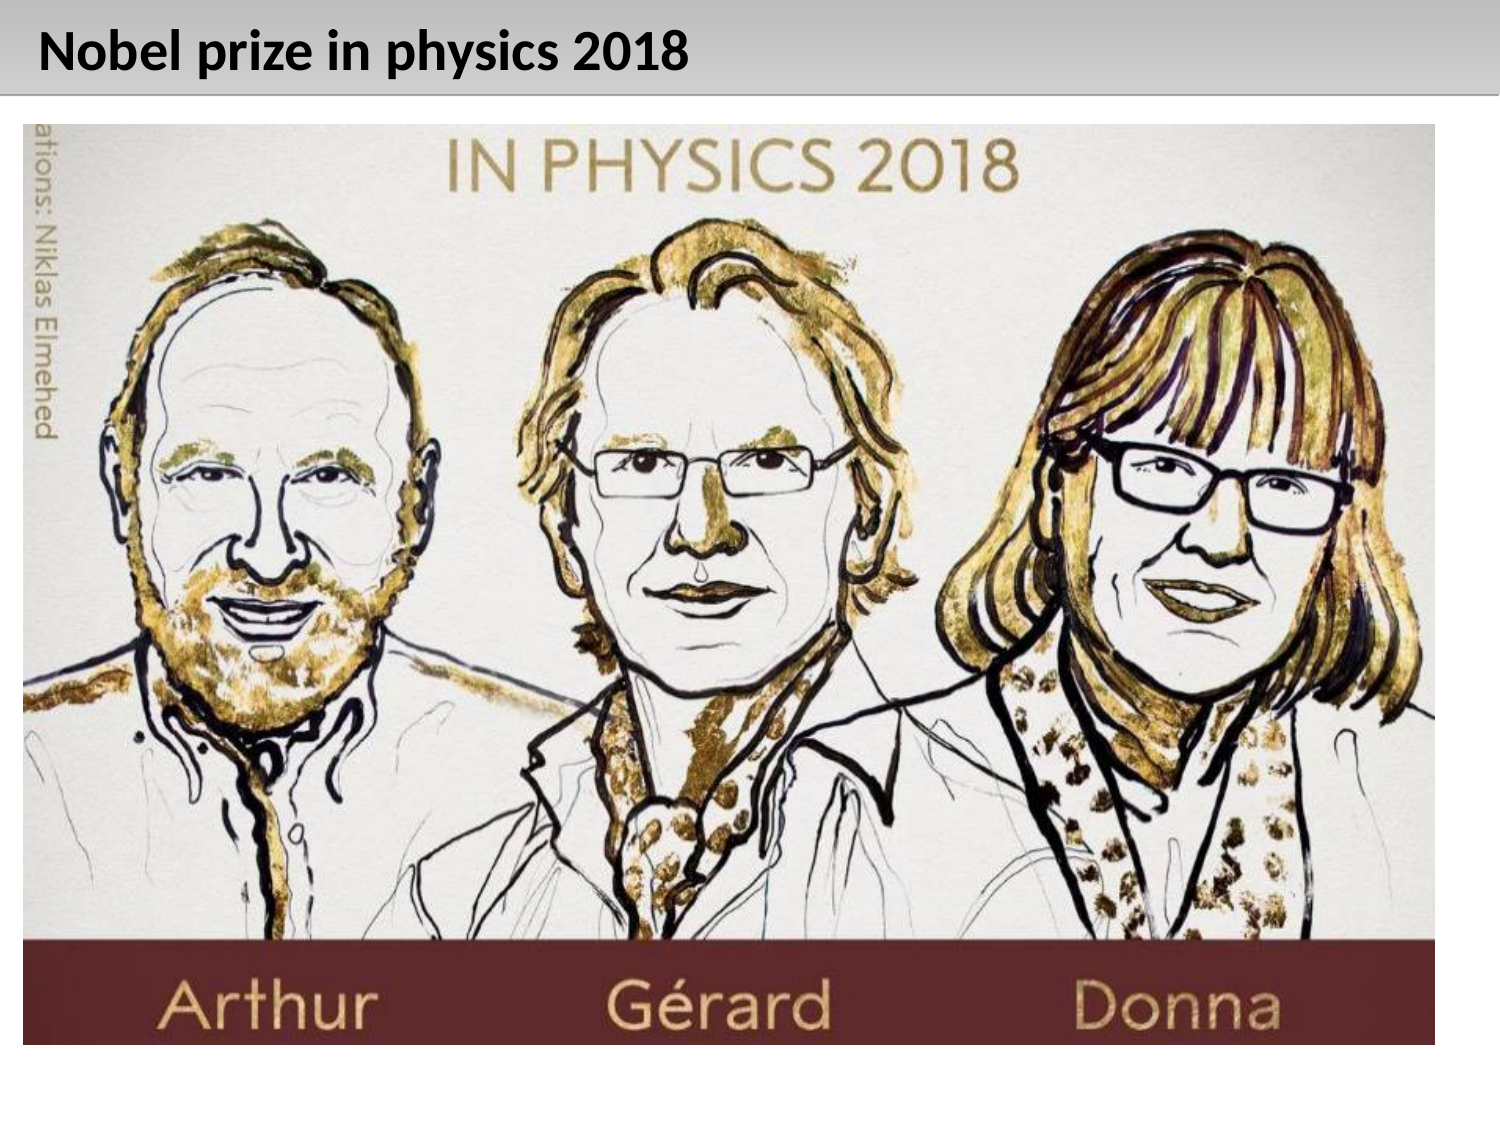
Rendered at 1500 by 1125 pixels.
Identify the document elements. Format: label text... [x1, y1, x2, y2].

picture [23, 124, 1435, 1045]
title Nobel prize in physics 2018 [23, 0, 1477, 94]
